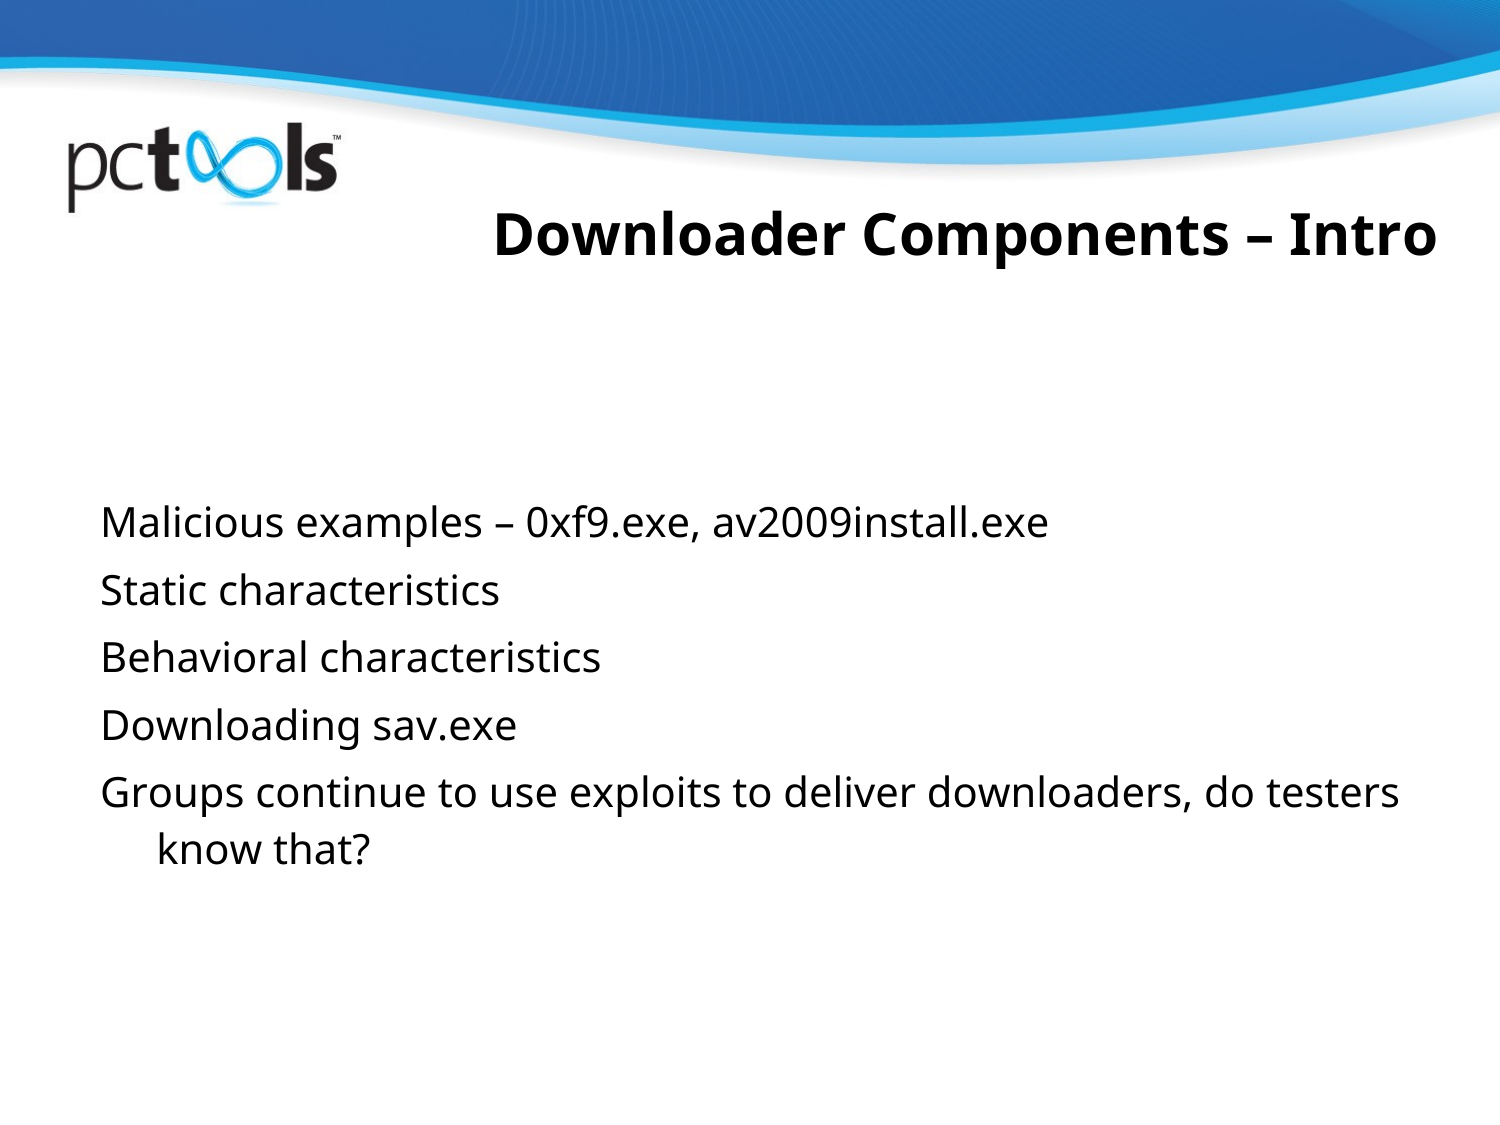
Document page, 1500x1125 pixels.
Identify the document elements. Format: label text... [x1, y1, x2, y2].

picture [0, 0, 1500, 222]
list Malicious examples – 0xf9.exe, av2009install.exe Static characteristics Behavioral characteristics Downloading sav.exe Groups continue to use exploits to deliver downloaders, do testers know that? [100, 290, 1451, 1019]
title Downloader Components – Intro [88, 146, 1439, 319]
picture [194, 138, 207, 146]
